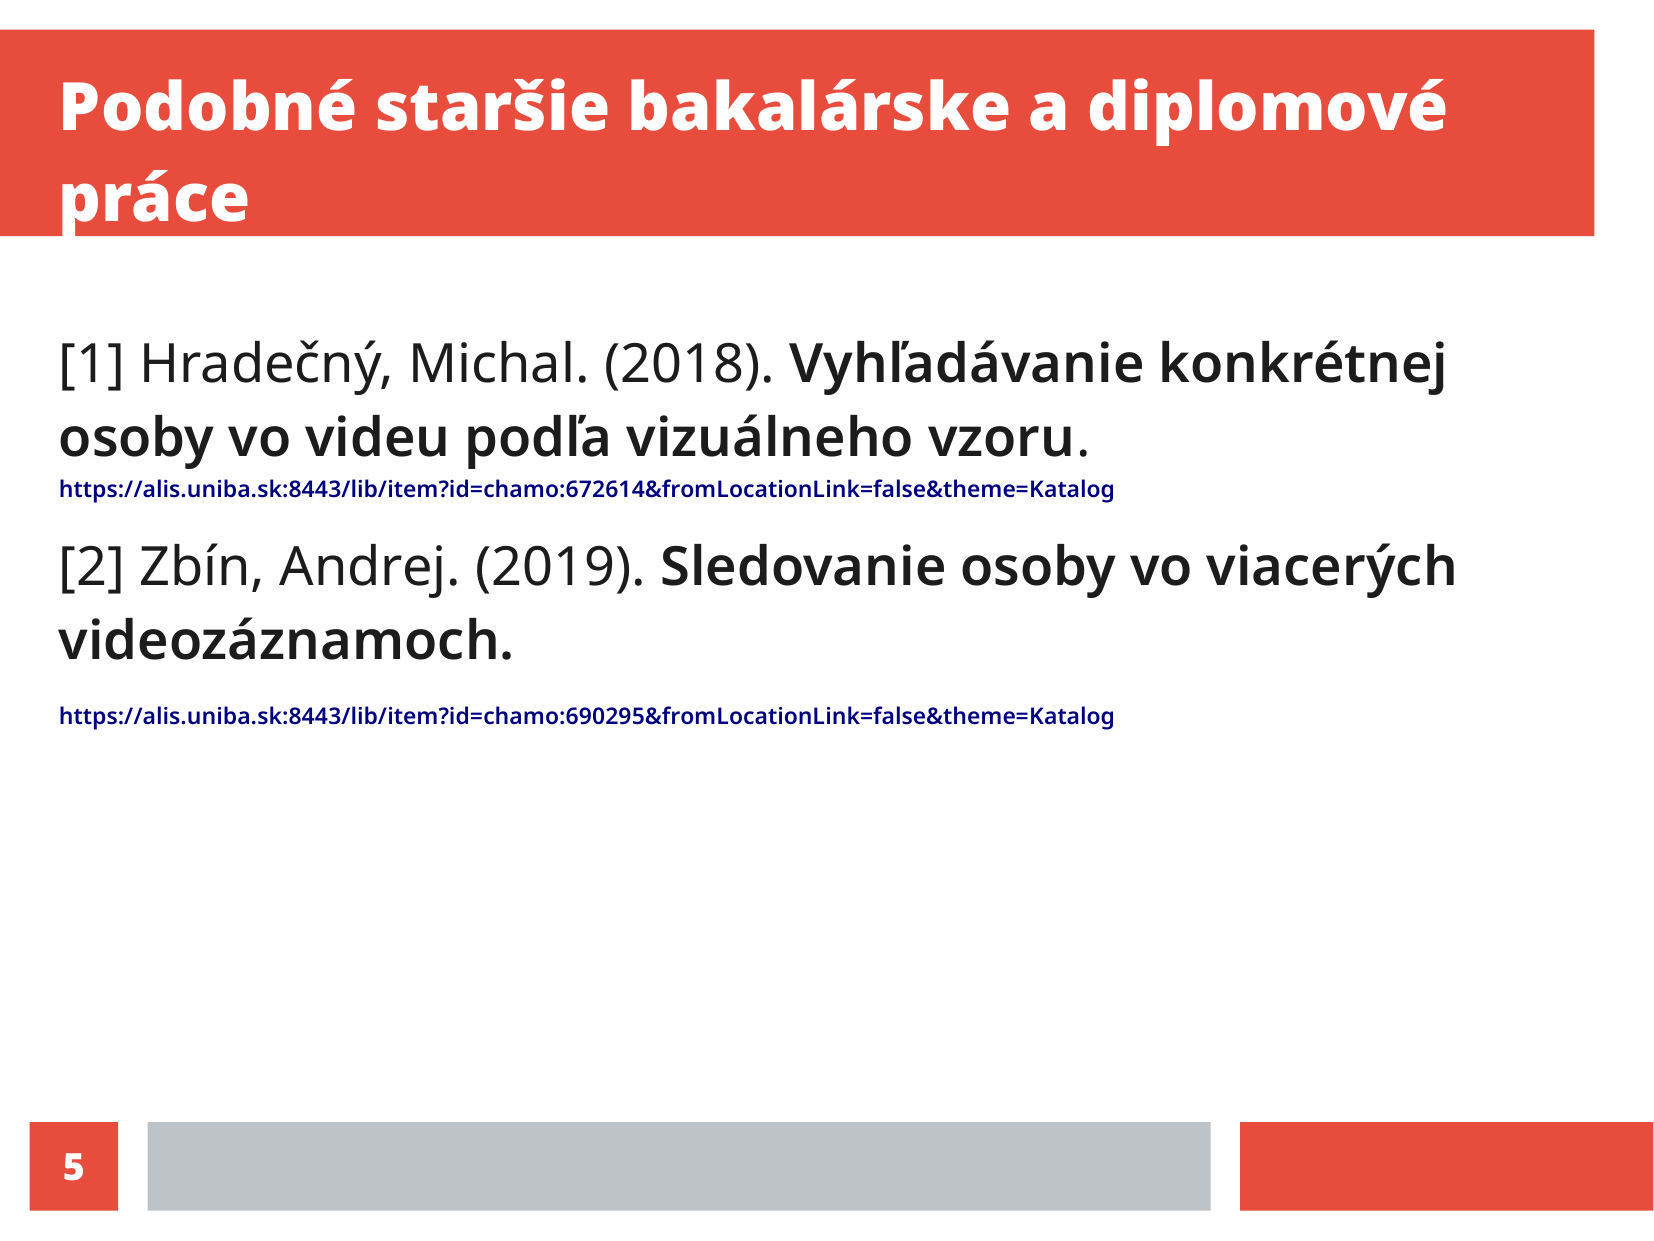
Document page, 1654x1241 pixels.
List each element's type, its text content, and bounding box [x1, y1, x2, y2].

title Podobné staršie bakalárske a diplomové práce [59, 59, 1595, 207]
list [1] Hradečný, Michal. (2018). Vyhľadávanie konkrétnej osoby vo videu podľa vizuálneho vzoru. https://alis.uniba.sk:8443/lib/item?id=chamo:672614&fromLocationLink=false&theme=Katalog [2] Zbín, Andrej. (2019). Sledovanie osoby vo viacerých videozáznamoch. https://alis.uniba.sk:8443/lib/item?id=chamo:690295&fromLocationLink=false&theme=Katalog [59, 324, 1565, 1093]
